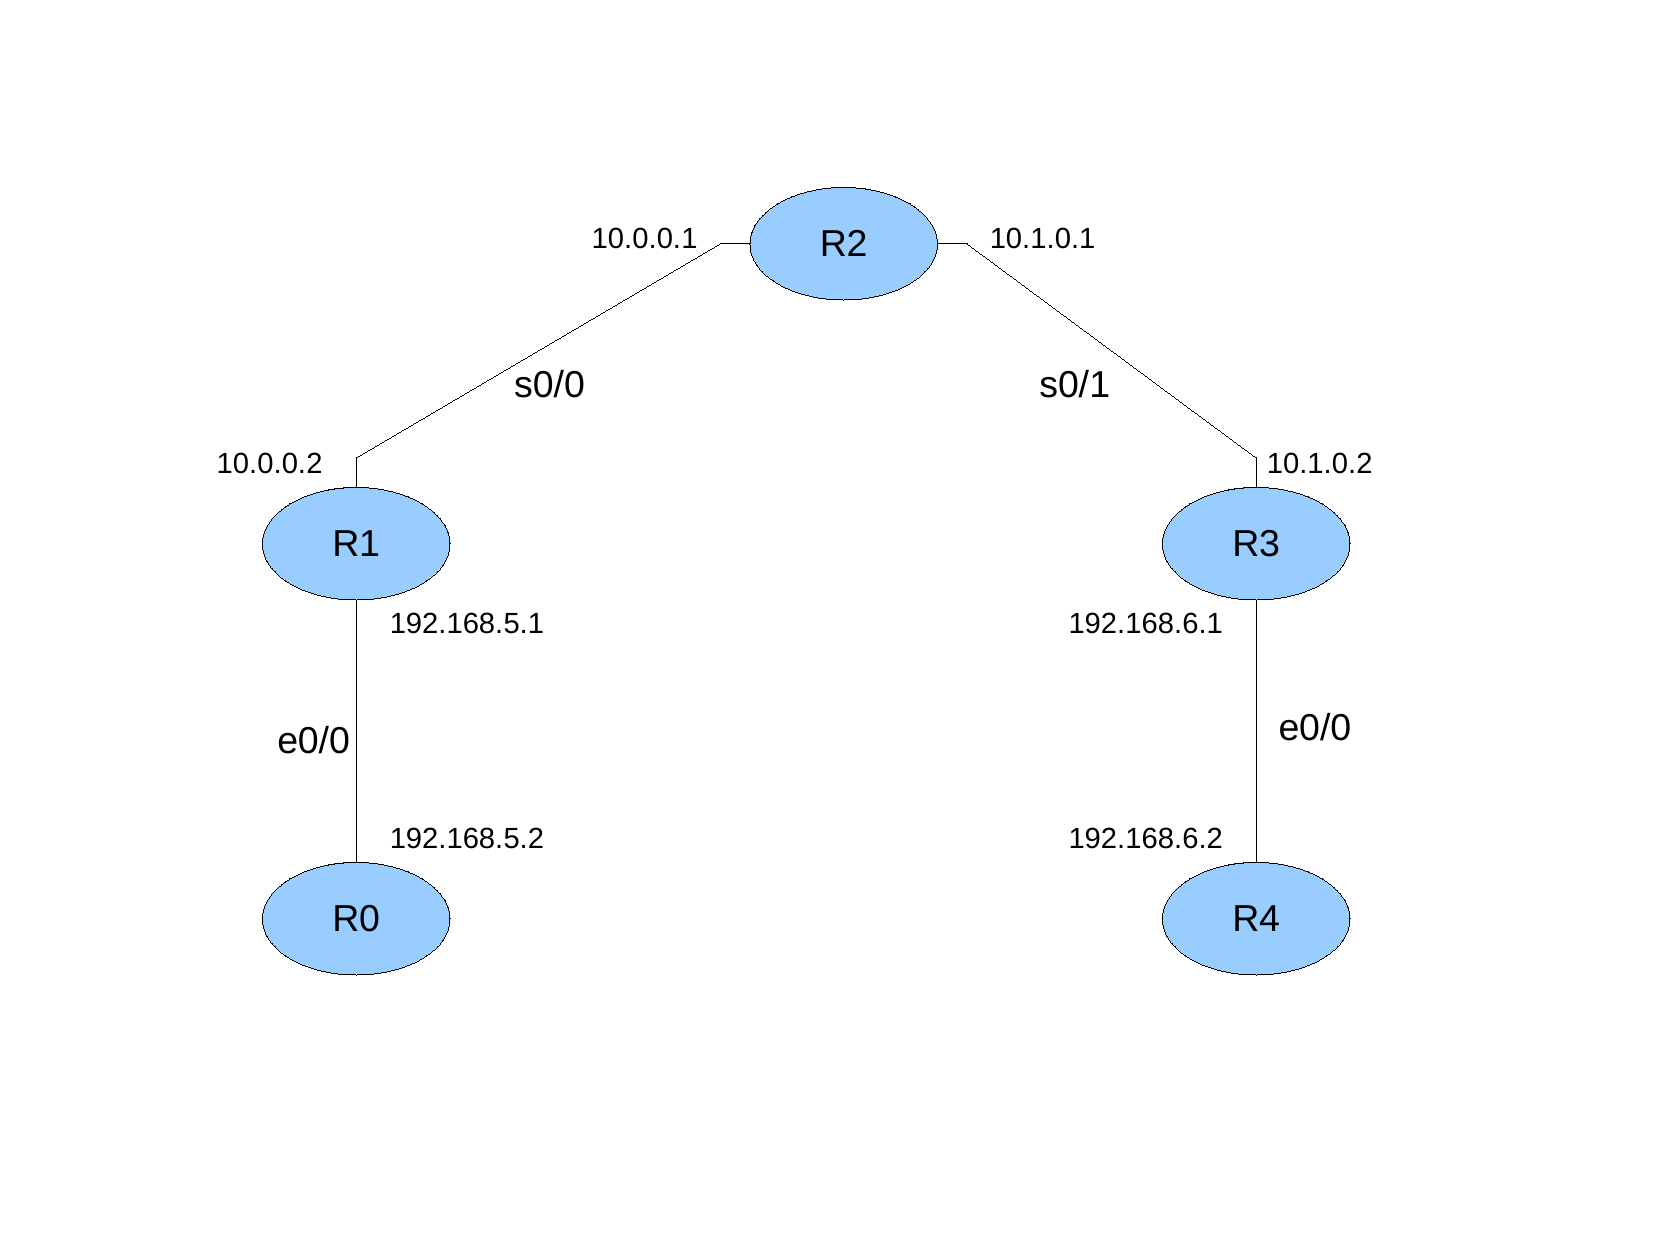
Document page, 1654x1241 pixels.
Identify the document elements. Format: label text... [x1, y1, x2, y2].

text_box s0/1 [1024, 355, 1126, 413]
text_box 10.0.0.2 [201, 439, 338, 488]
text_box R2 [749, 187, 938, 301]
text_box 192.168.6.2 [1053, 814, 1238, 863]
text_box R1 [262, 487, 451, 600]
text_box 10.1.0.1 [975, 214, 1111, 263]
text_box e0/0 [1263, 699, 1367, 756]
text_box 192.168.6.1 [1053, 600, 1238, 648]
text_box 192.168.5.2 [375, 814, 559, 863]
text_box R3 [1162, 487, 1351, 600]
text_box e0/0 [262, 712, 366, 770]
text_box R0 [262, 862, 451, 976]
text_box R4 [1162, 862, 1351, 976]
text_box 10.0.0.1 [576, 214, 713, 263]
text_box 192.168.5.1 [375, 600, 559, 648]
text_box s0/0 [499, 355, 601, 413]
text_box 10.1.0.2 [1252, 439, 1388, 488]
